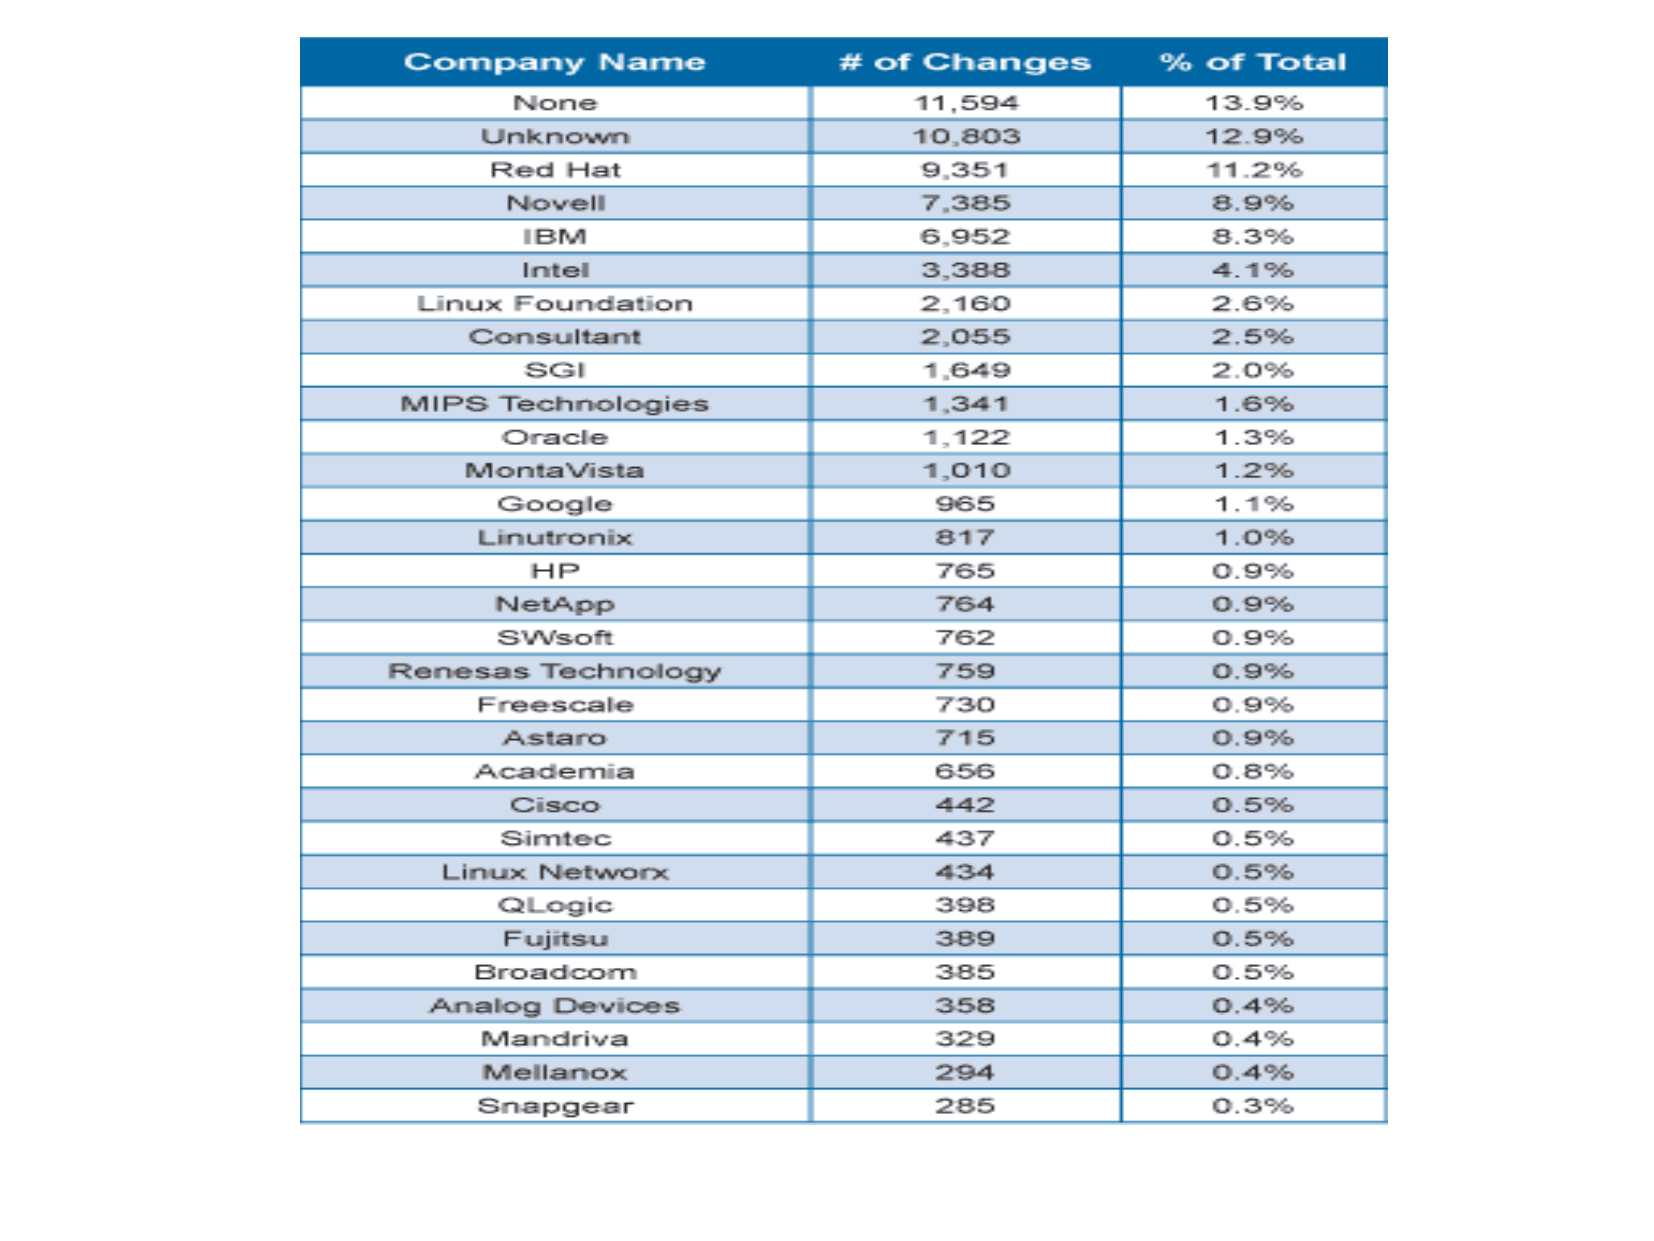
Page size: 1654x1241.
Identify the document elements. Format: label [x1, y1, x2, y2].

picture [300, 37, 1388, 1126]
